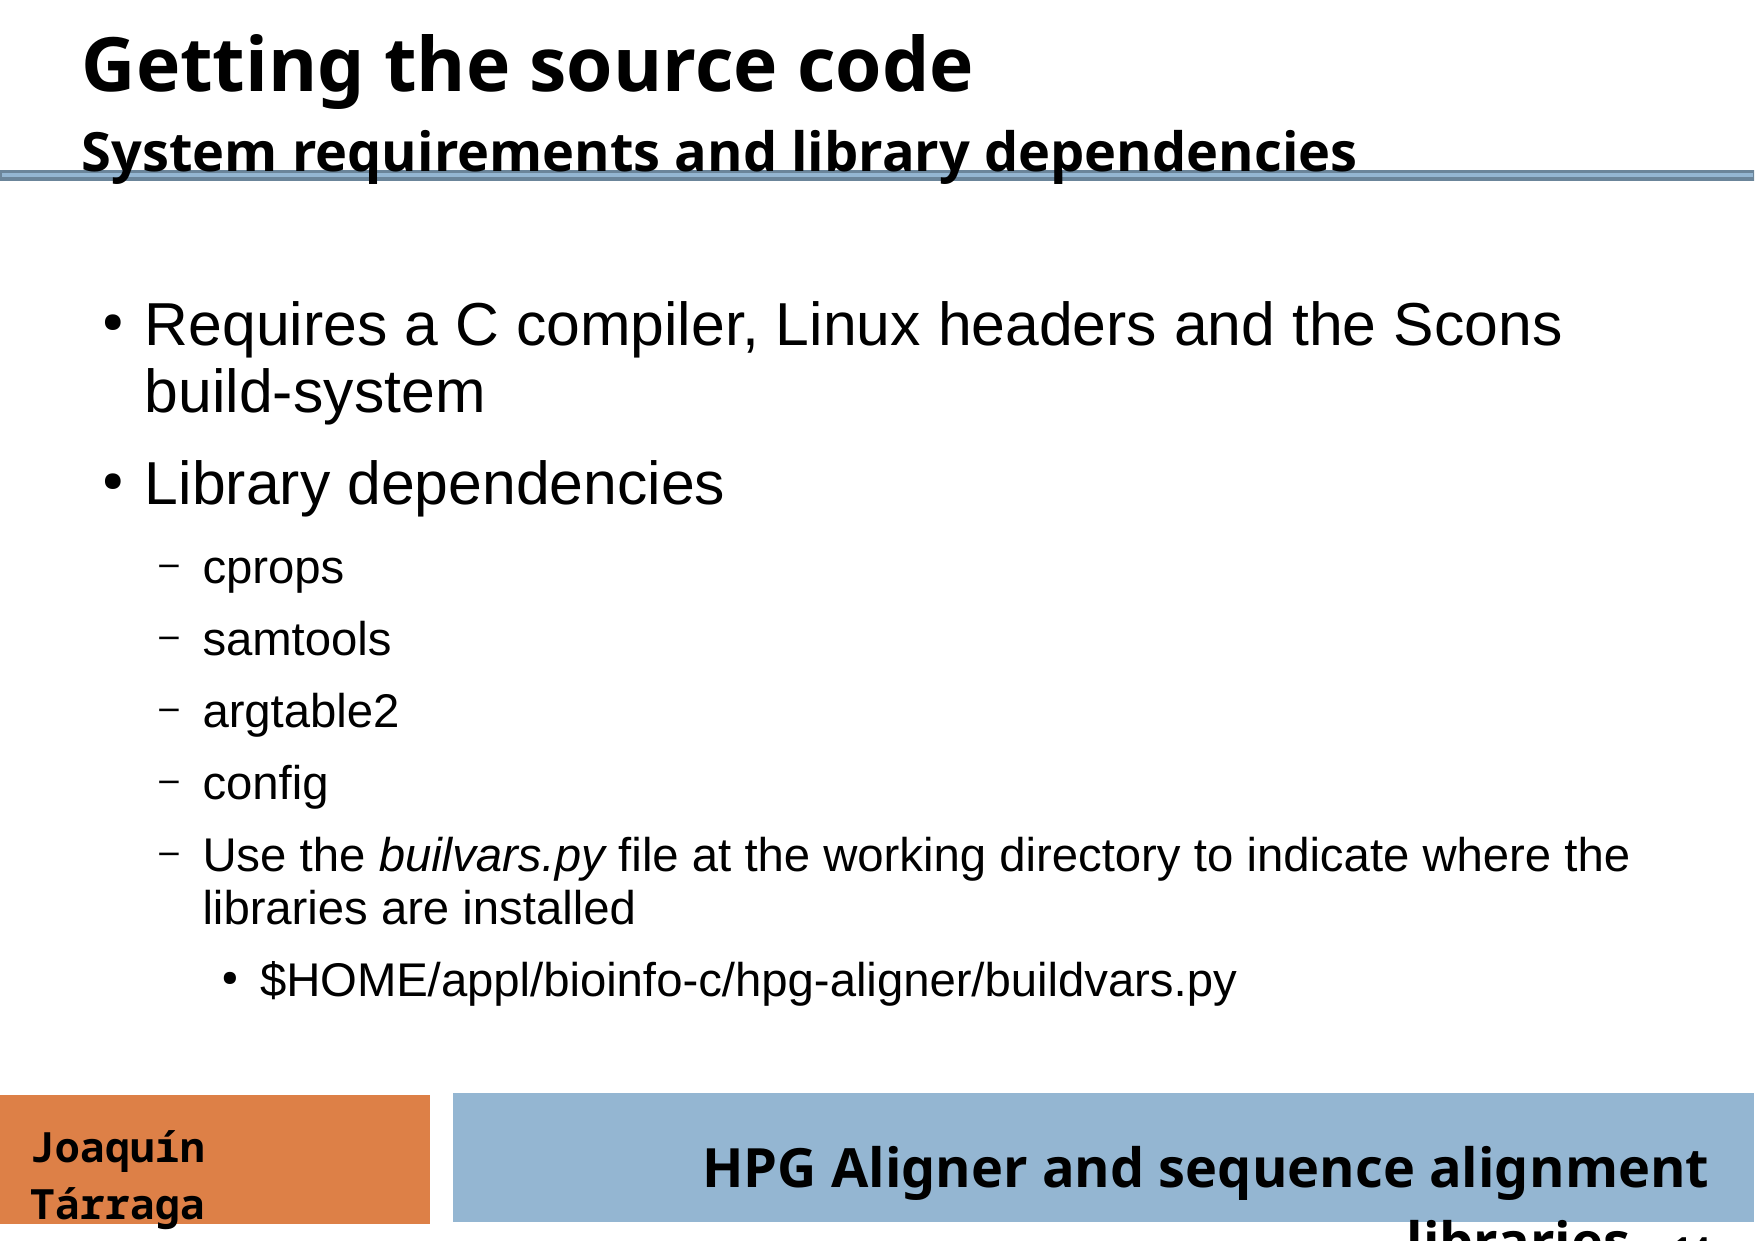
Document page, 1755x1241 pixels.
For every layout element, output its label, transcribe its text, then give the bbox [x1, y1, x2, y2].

text_box [377, 171, 951, 179]
text_box Joaquín Tárraga jtarraga@cipf.es [15, 1110, 406, 1221]
list Requires a C compiler, Linux headers and the Scons build-system Library dependencies cprops samtools argtable2 config Use the builvars.py file at the working directory to indicate where the libraries are installed $HOME/appl/bioinfo-c/hpg-aligner/buildvars.py [87, 290, 1632, 1010]
text_box [127, 171, 369, 179]
text_box HPG Aligner and sequence alignment libraries 14 [480, 1122, 1726, 1239]
text_box [1062, 171, 1754, 179]
text_box Getting the source code System requirements and library dependencies [67, 3, 1688, 168]
text_box [955, 171, 1054, 179]
text_box [0, 171, 123, 179]
